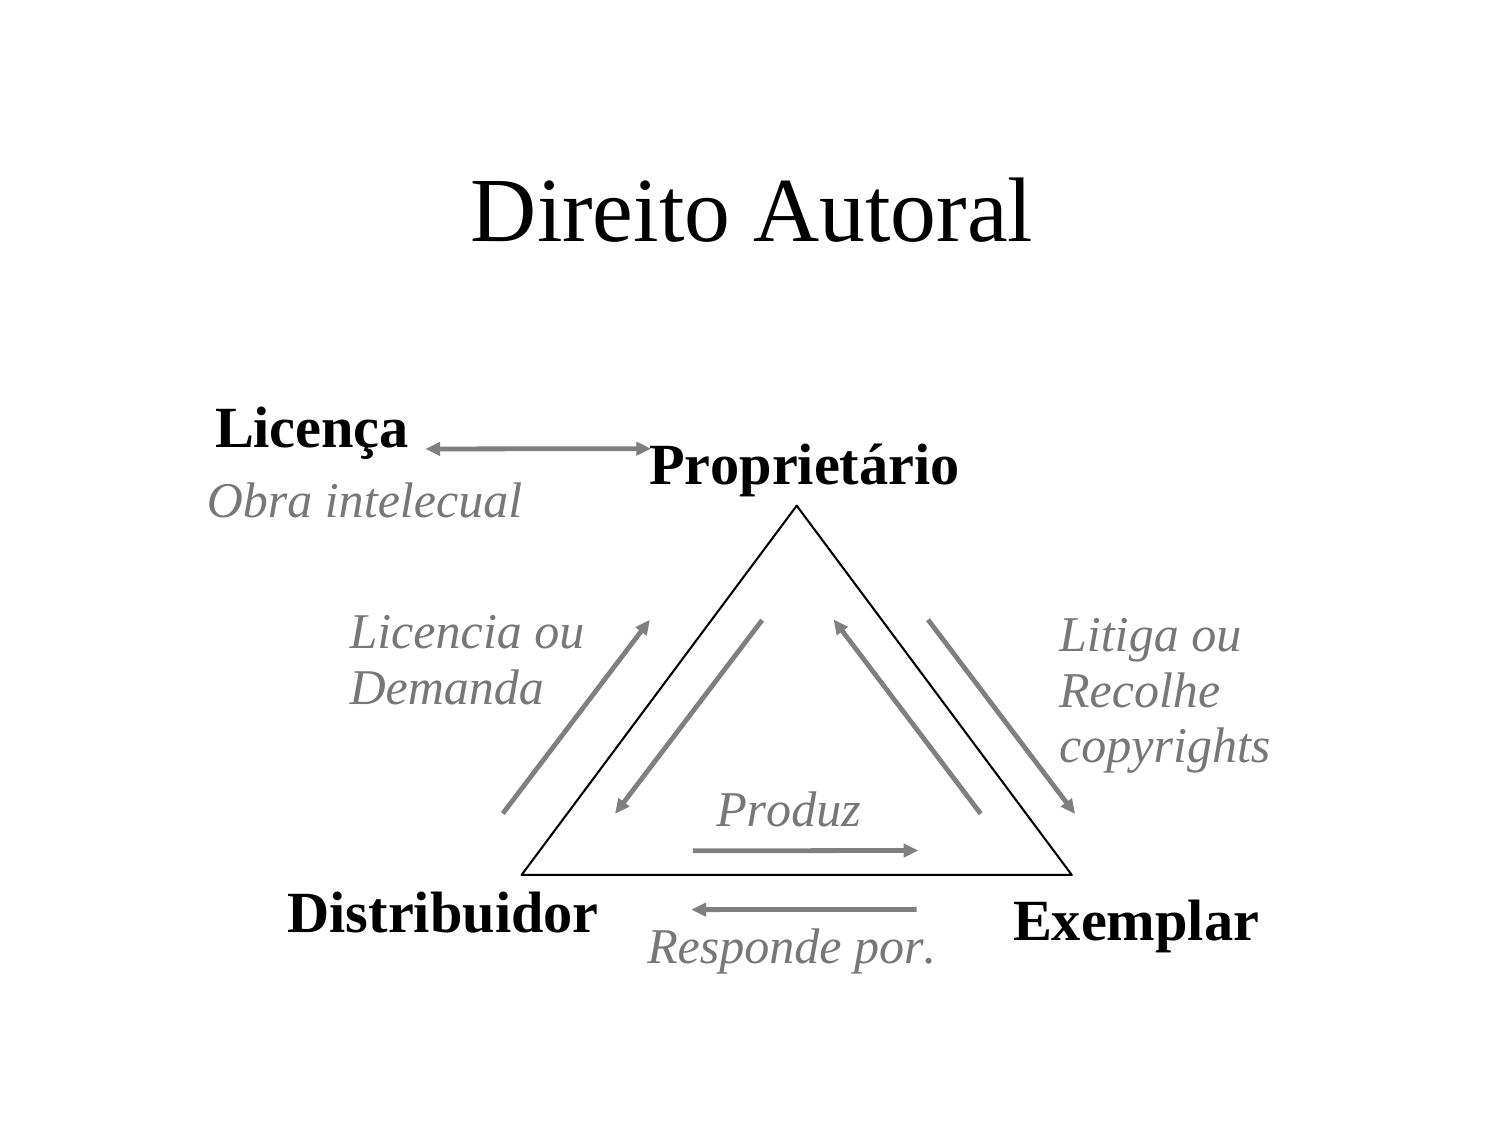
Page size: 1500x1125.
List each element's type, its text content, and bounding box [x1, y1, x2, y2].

text_box [526, 506, 1072, 875]
text_box Licencia ou Demanda [334, 593, 622, 789]
text_box Obra intelecual [191, 461, 629, 537]
text_box Licença [199, 383, 426, 461]
text_box Distribuidor [272, 868, 616, 968]
text_box Exemplar [996, 876, 1275, 962]
text_box Proprietário [632, 420, 977, 506]
text_box Litiga ou Recolhe copyrights [1043, 595, 1371, 834]
title Direito Autoral [115, 113, 1391, 302]
text_box Licencia ou Demanda [526, 662, 622, 789]
text_box Produz [701, 771, 925, 847]
chart [240, 403, 1266, 1093]
text_box Responde por. [632, 908, 1104, 984]
